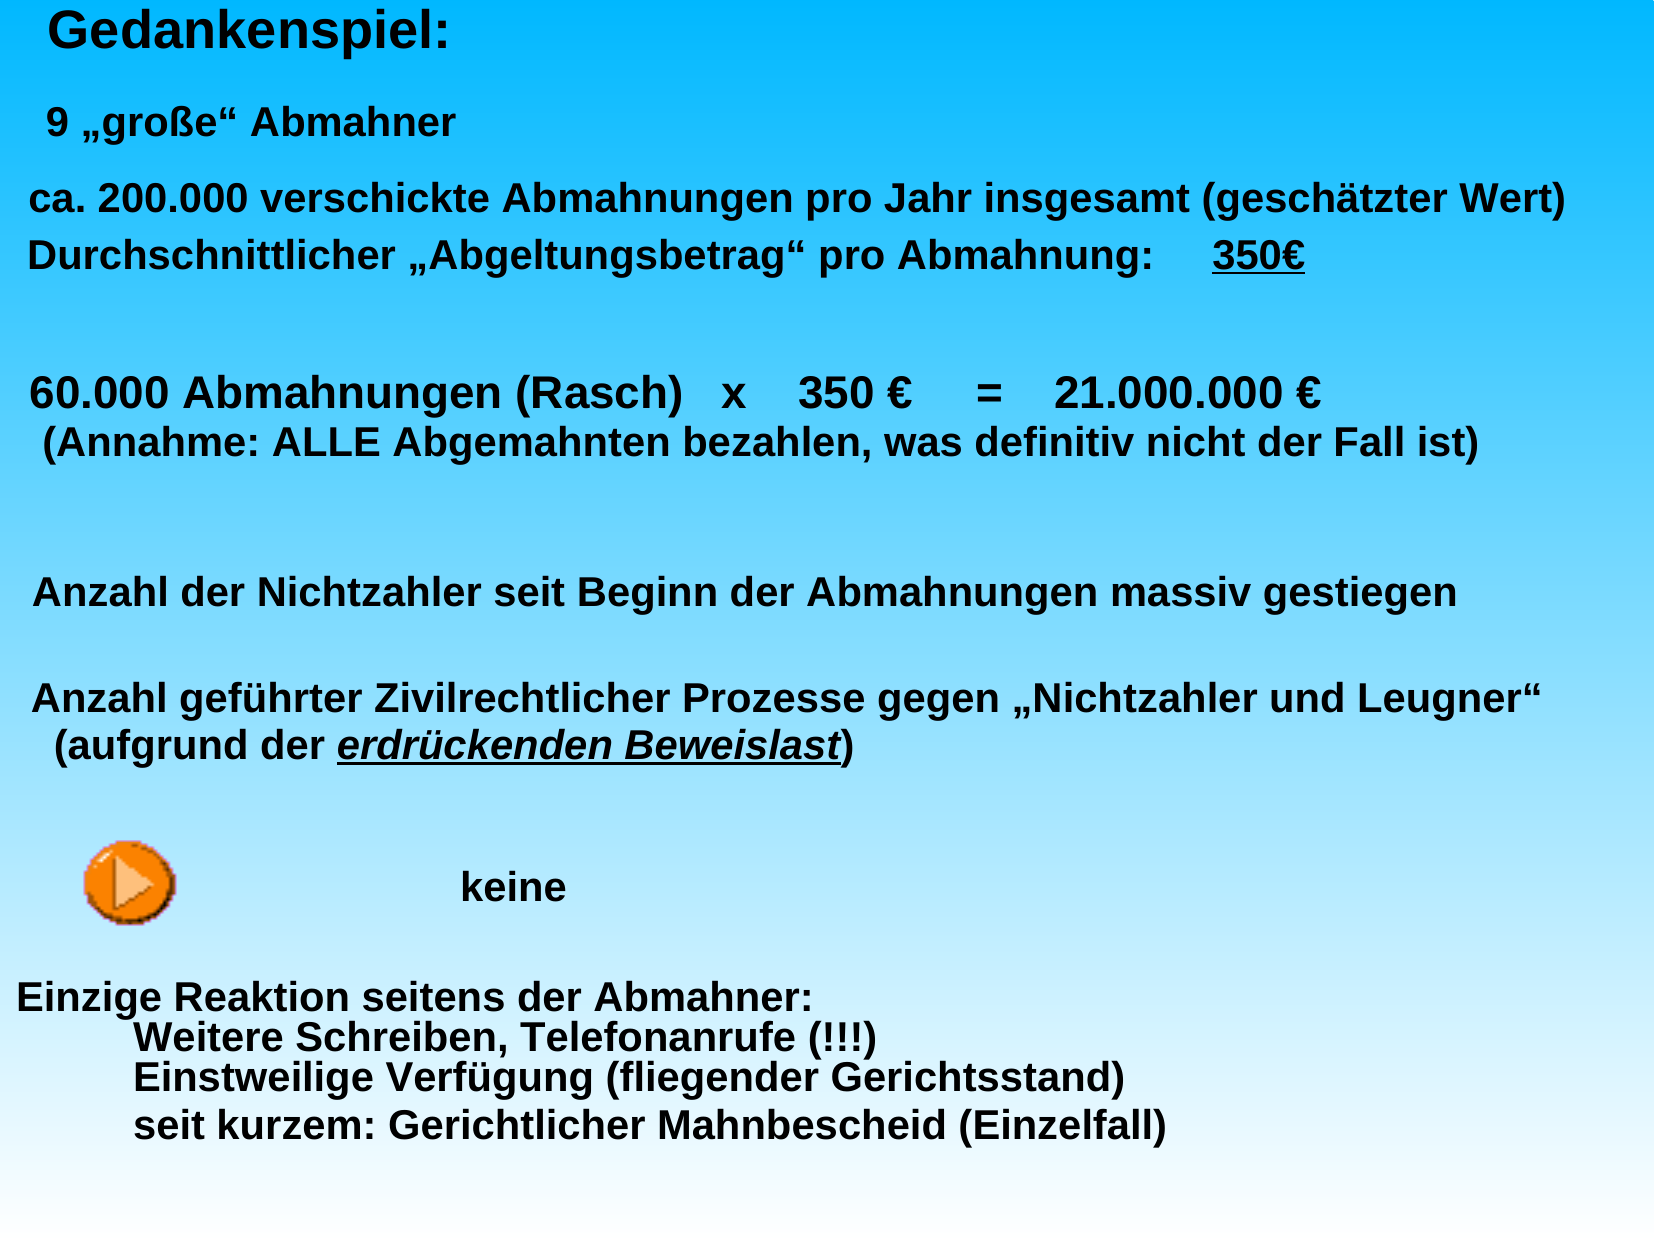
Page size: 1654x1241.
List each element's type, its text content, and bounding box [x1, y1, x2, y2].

text_box 60.000 Abmahnungen (Rasch) x 350 € = 21.000.000 € (Annahme: ALLE Abgemahnten bezahlen, was definitiv nicht der Fall ist)‏ [14, 365, 1493, 485]
text_box Anzahl der Nichtzahler seit Beginn der Abmahnungen massiv gestiegen [17, 566, 1494, 629]
text_box keine [209, 821, 695, 932]
text_box 9 „große“ Abmahner [19, 97, 492, 160]
text_box ca. 200.000 verschickte Abmahnungen pro Jahr insgesamt (geschätzter Wert)‏ [13, 165, 1602, 228]
text_box Gedankenspiel: [27, 0, 474, 82]
text_box Anzahl geführter Zivilrechtlicher Prozesse gegen „Nichtzahler und Leugner“ (aufgrund der erdrückenden Beweislast)‏ [16, 672, 1580, 783]
text_box Durchschnittlicher „Abgeltungsbetrag“ pro Abmahnung: 350€ [12, 230, 1341, 293]
picture [79, 836, 180, 932]
text_box Einzige Reaktion seitens der Abmahner: Weitere Schreiben, Telefonanrufe (!!!) Einstweilige Verfügung (fliegender Gerichtsstand) seit kurzem: Gerichtlicher Mahnbescheid (Einzelfall)‏ [1, 971, 1140, 1177]
